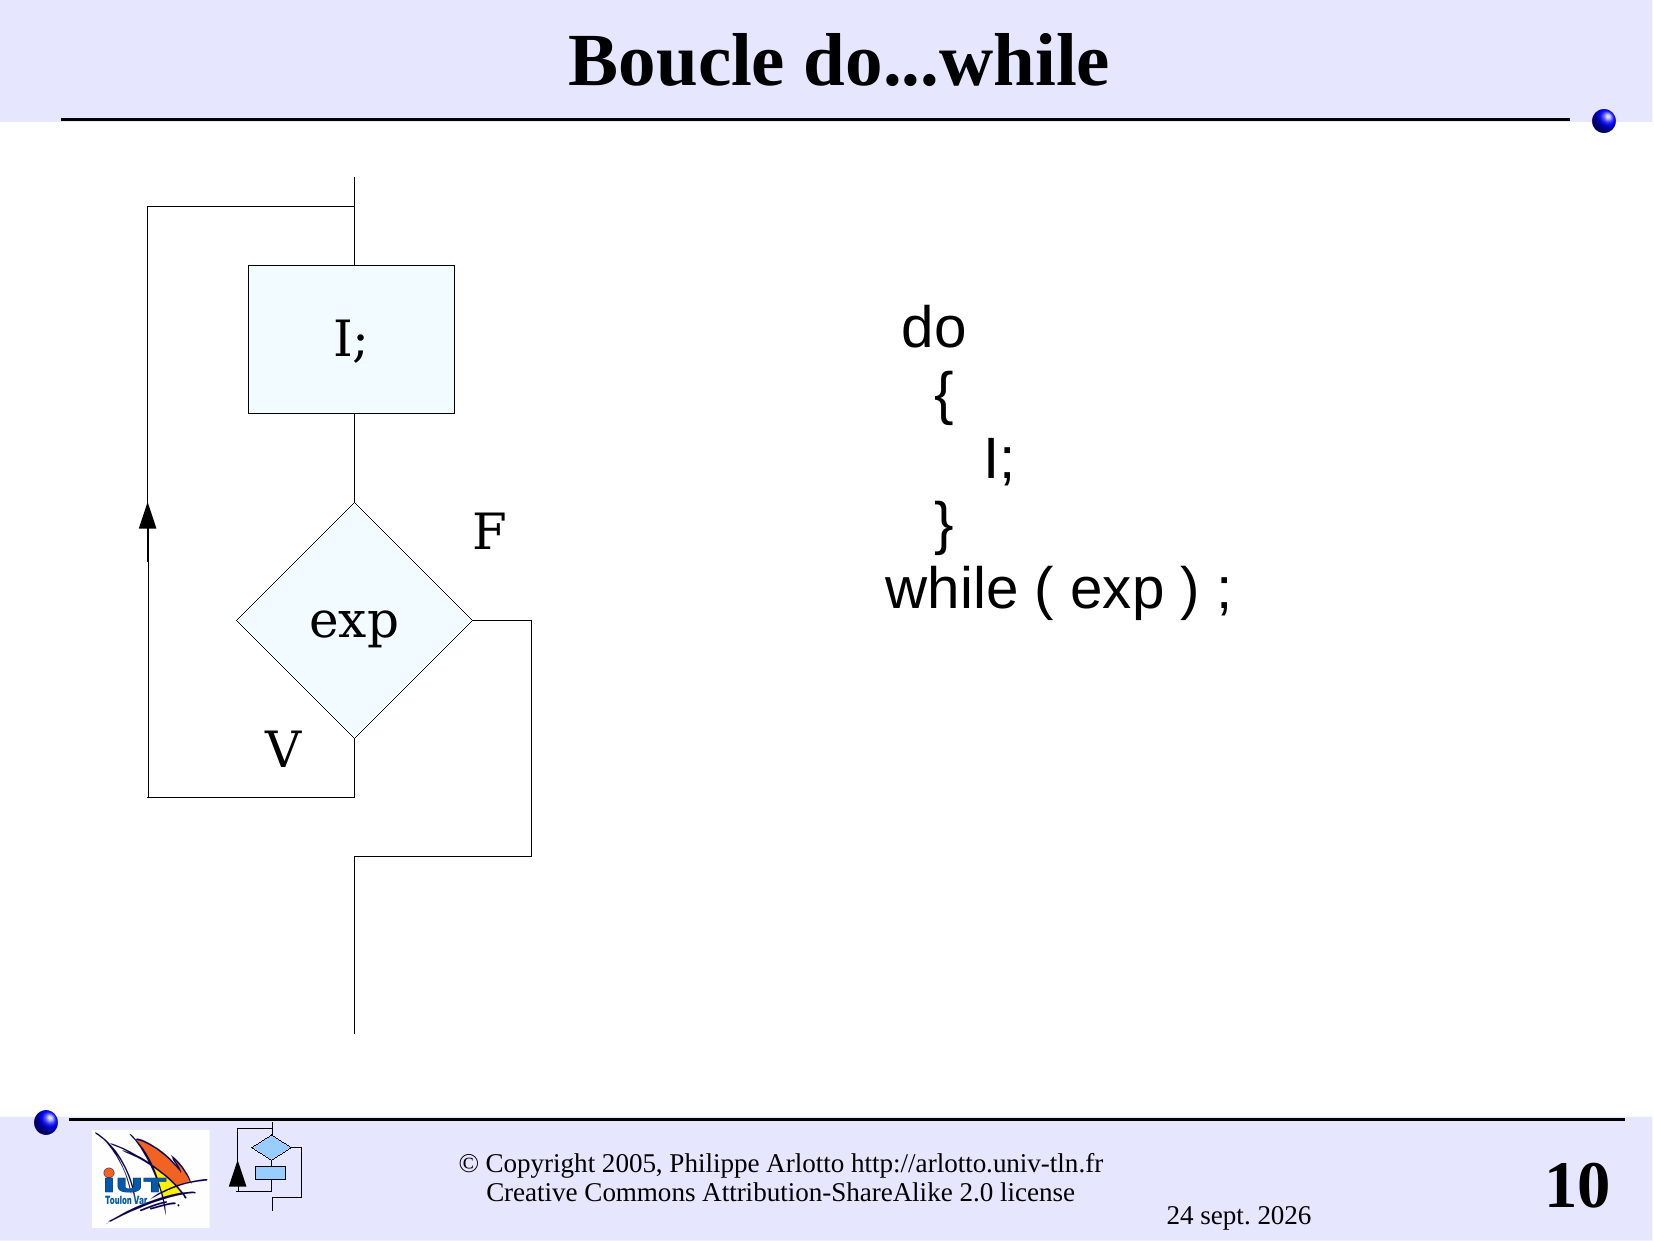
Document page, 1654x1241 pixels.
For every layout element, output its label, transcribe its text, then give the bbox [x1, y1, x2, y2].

text_box V [265, 721, 325, 780]
text_box exp [236, 502, 473, 738]
title Boucle do...while [95, 14, 1585, 107]
text_box I; [248, 265, 455, 414]
text_box do { I; } while ( exp ) ; [885, 295, 1234, 749]
text_box F [472, 502, 508, 562]
